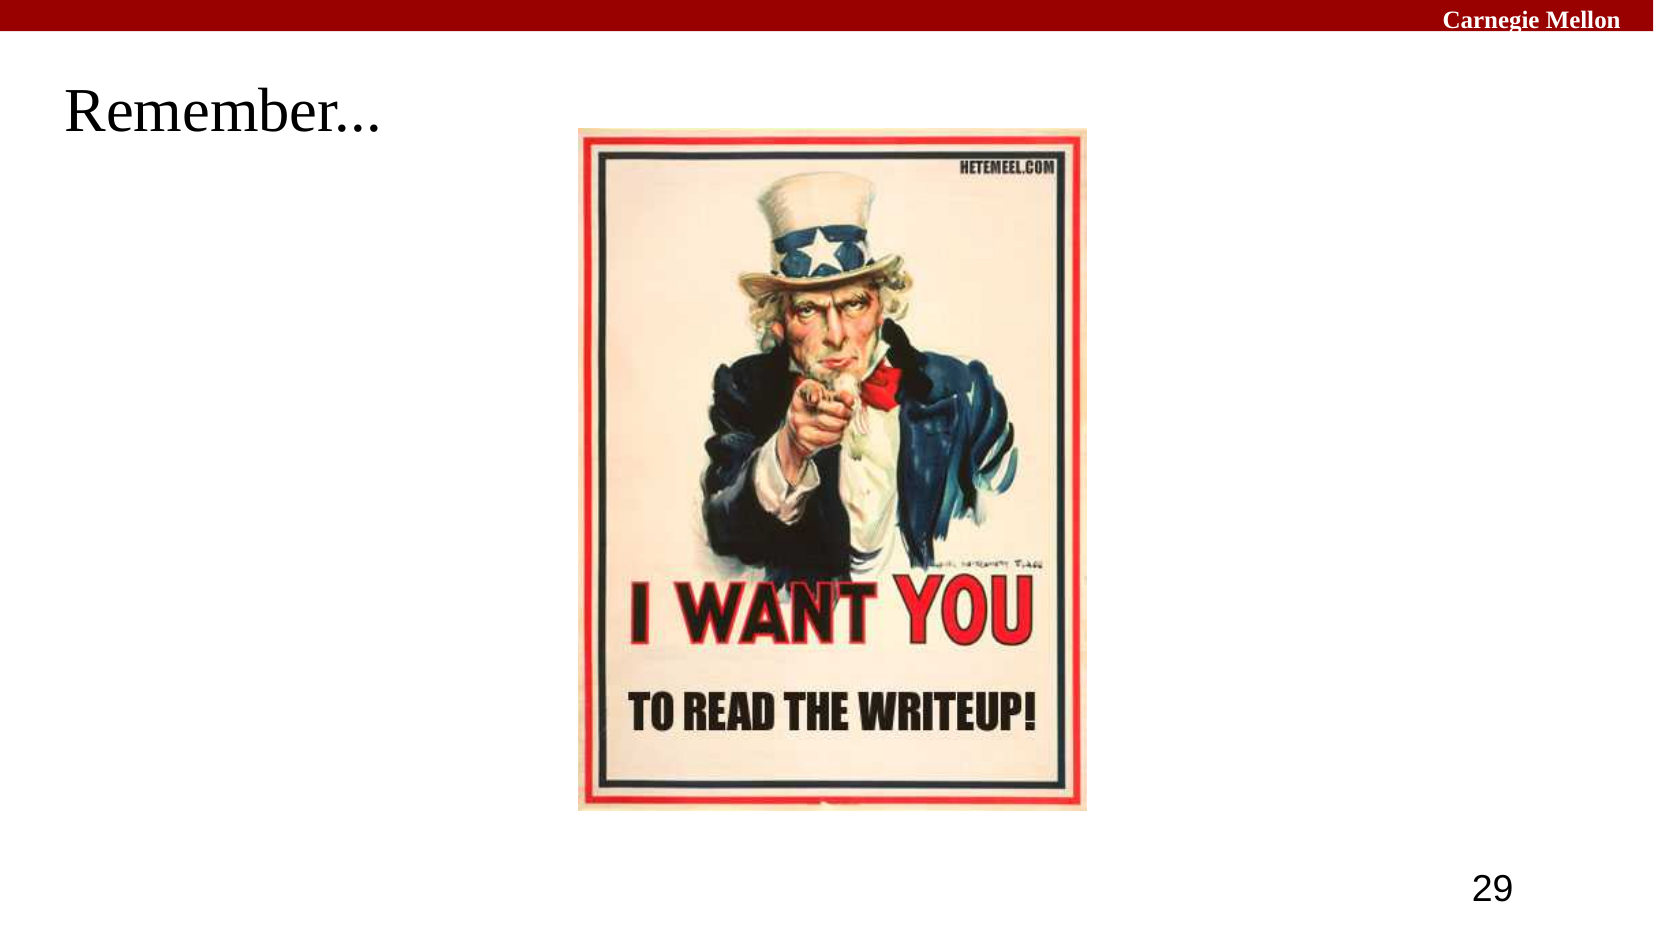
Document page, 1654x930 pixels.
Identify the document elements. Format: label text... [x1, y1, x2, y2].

picture [578, 128, 1087, 811]
title Remember... [64, 58, 1576, 163]
